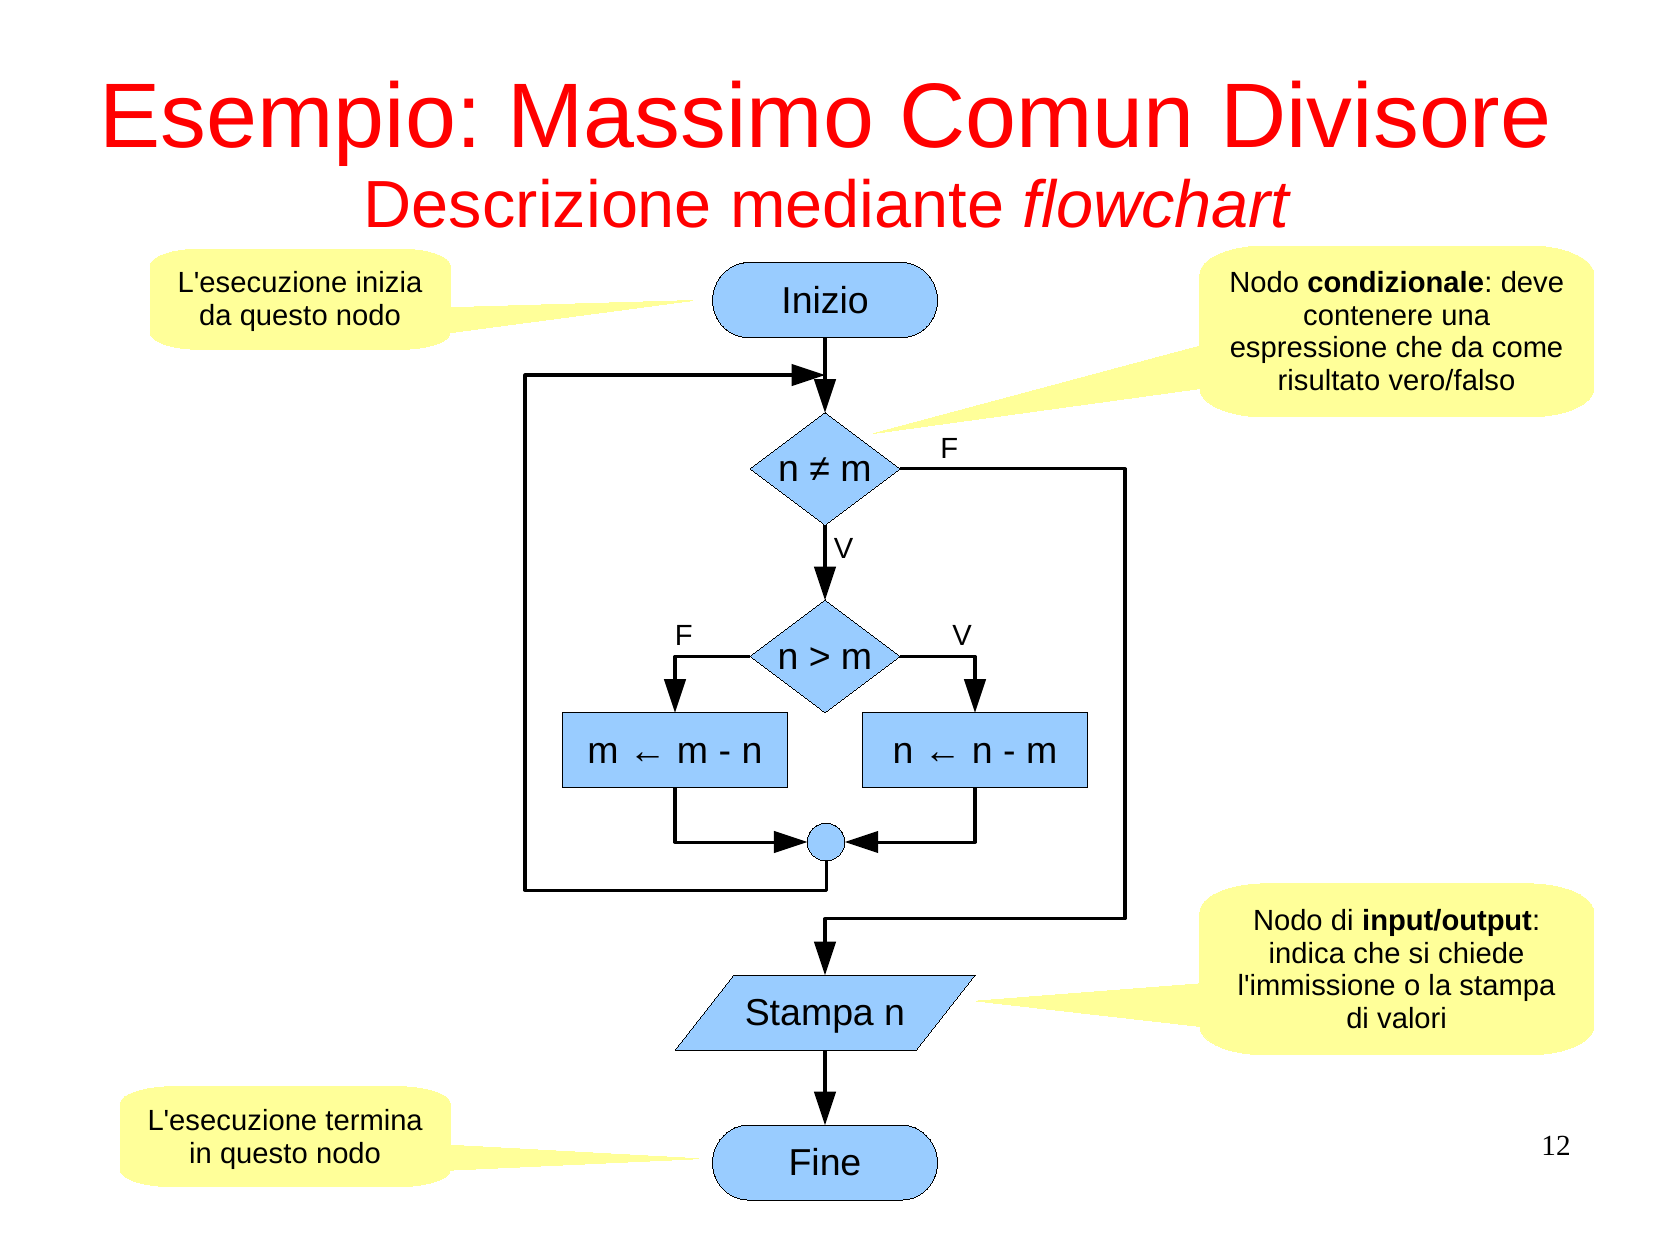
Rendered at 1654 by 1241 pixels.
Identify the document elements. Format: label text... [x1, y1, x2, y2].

text_box F [925, 424, 964, 472]
title Esempio: Massimo Comun Divisore Descrizione mediante flowchart [82, 49, 1571, 257]
text_box Fine [712, 1125, 938, 1201]
text_box Inizio [712, 262, 938, 338]
text_box V [819, 525, 857, 573]
text_box V [937, 611, 987, 660]
text_box n ≠ m [750, 413, 900, 525]
text_box m ← m - n [562, 712, 788, 788]
text_box F [659, 611, 708, 660]
text_box n > m [750, 600, 900, 713]
text_box n ← n - m [862, 712, 1088, 788]
text_box L'esecuzione termina in questo nodo [120, 1086, 699, 1187]
text_box Stampa n [675, 975, 976, 1051]
text_box Nodo di input/output: indica che si chiede l'immissione o la stampa di valori [976, 883, 1594, 1055]
text_box Nodo condizionale: deve contenere una espressione che da come risultato vero/falso [873, 246, 1594, 434]
text_box [807, 823, 845, 861]
text_box L'esecuzione inizia da questo nodo [150, 249, 693, 350]
